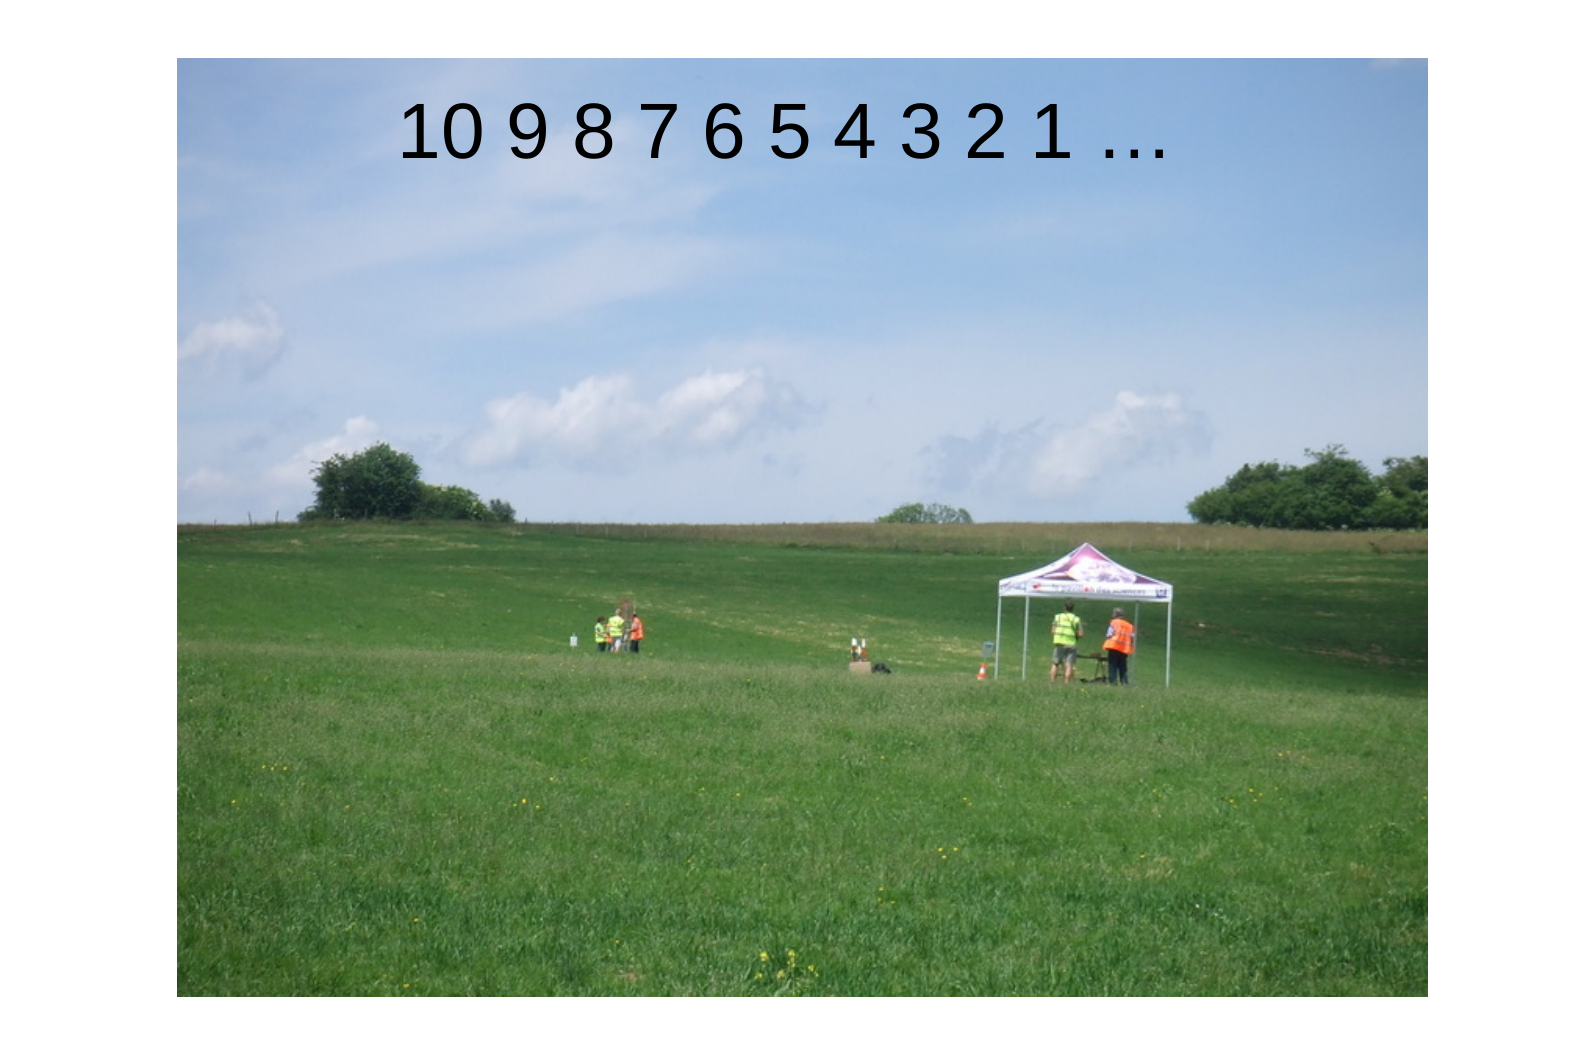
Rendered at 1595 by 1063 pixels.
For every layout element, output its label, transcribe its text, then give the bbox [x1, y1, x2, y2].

title 10 9 8 7 6 5 4 3 2 1 … [79, 42, 1515, 220]
picture [177, 220, 1428, 997]
